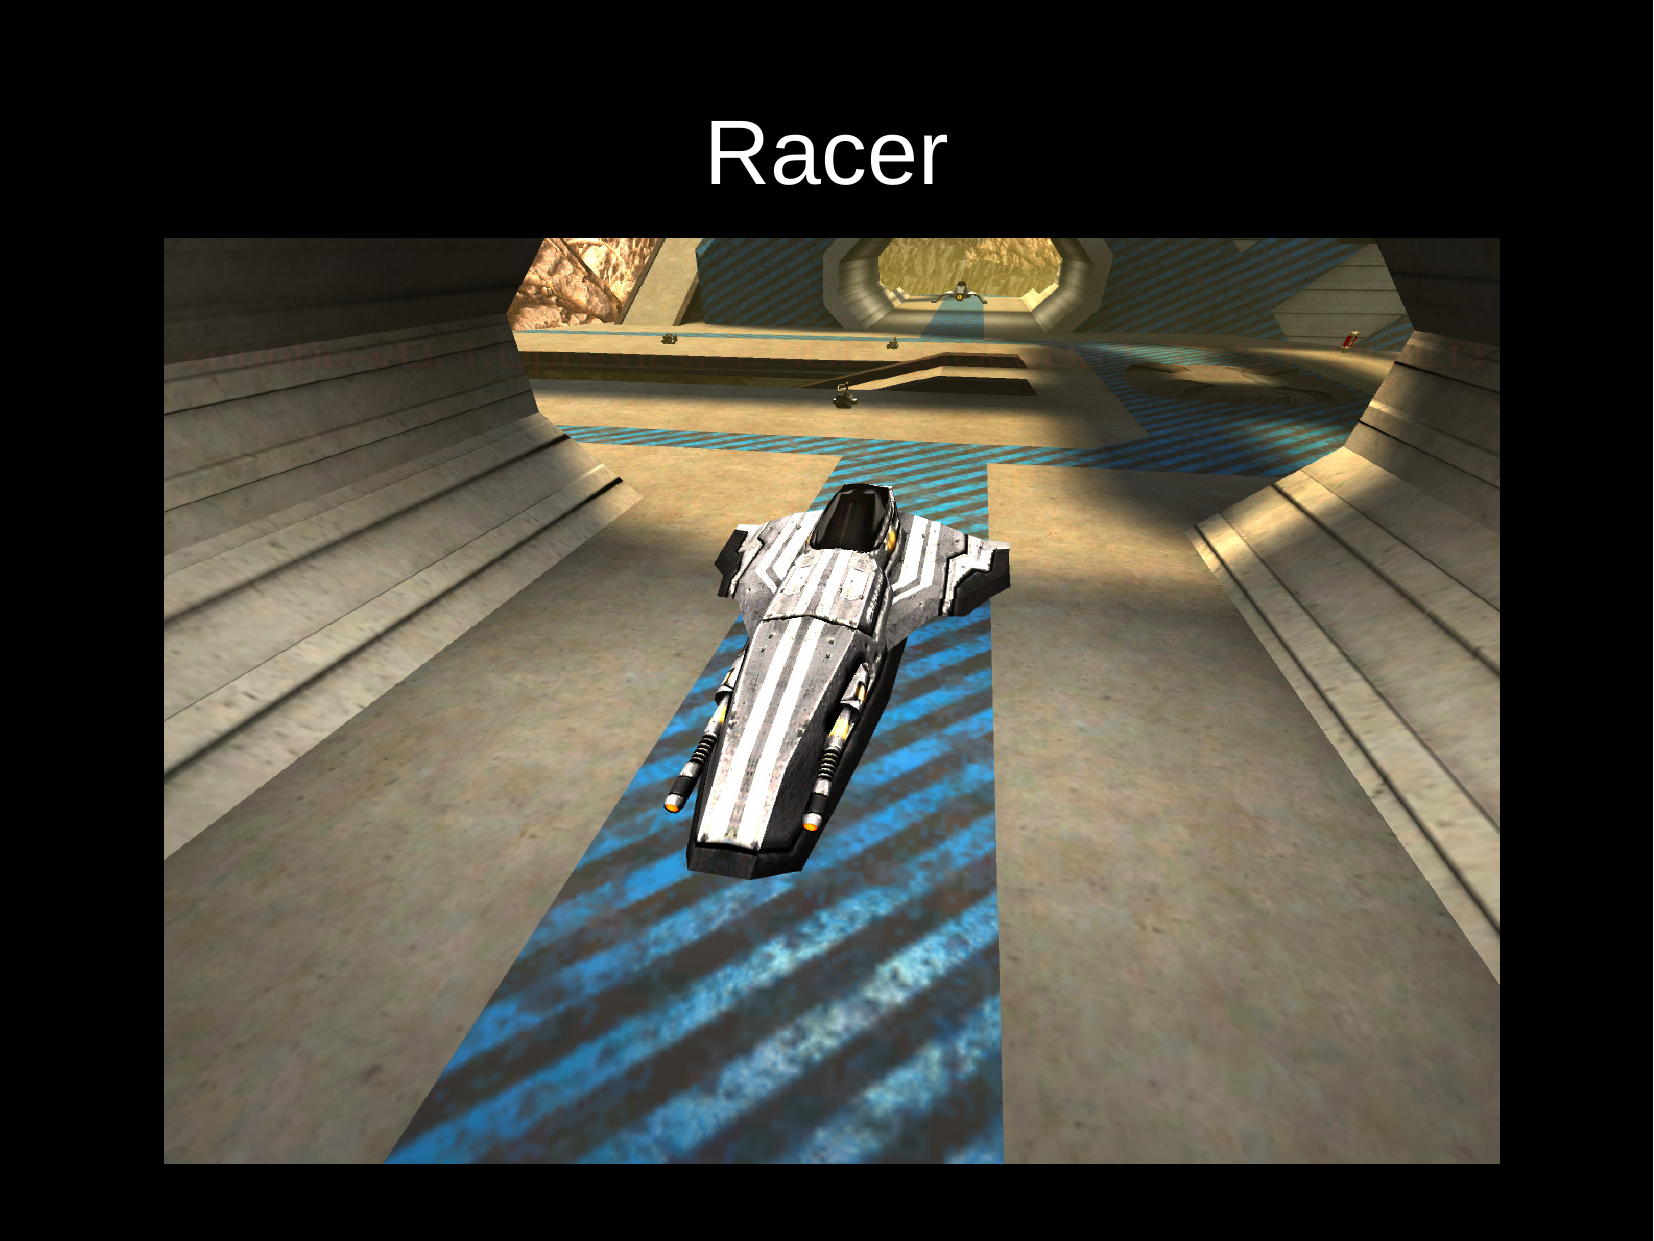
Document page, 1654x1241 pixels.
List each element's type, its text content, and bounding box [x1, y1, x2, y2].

title Racer [82, 49, 1571, 257]
picture [164, 238, 1500, 1164]
